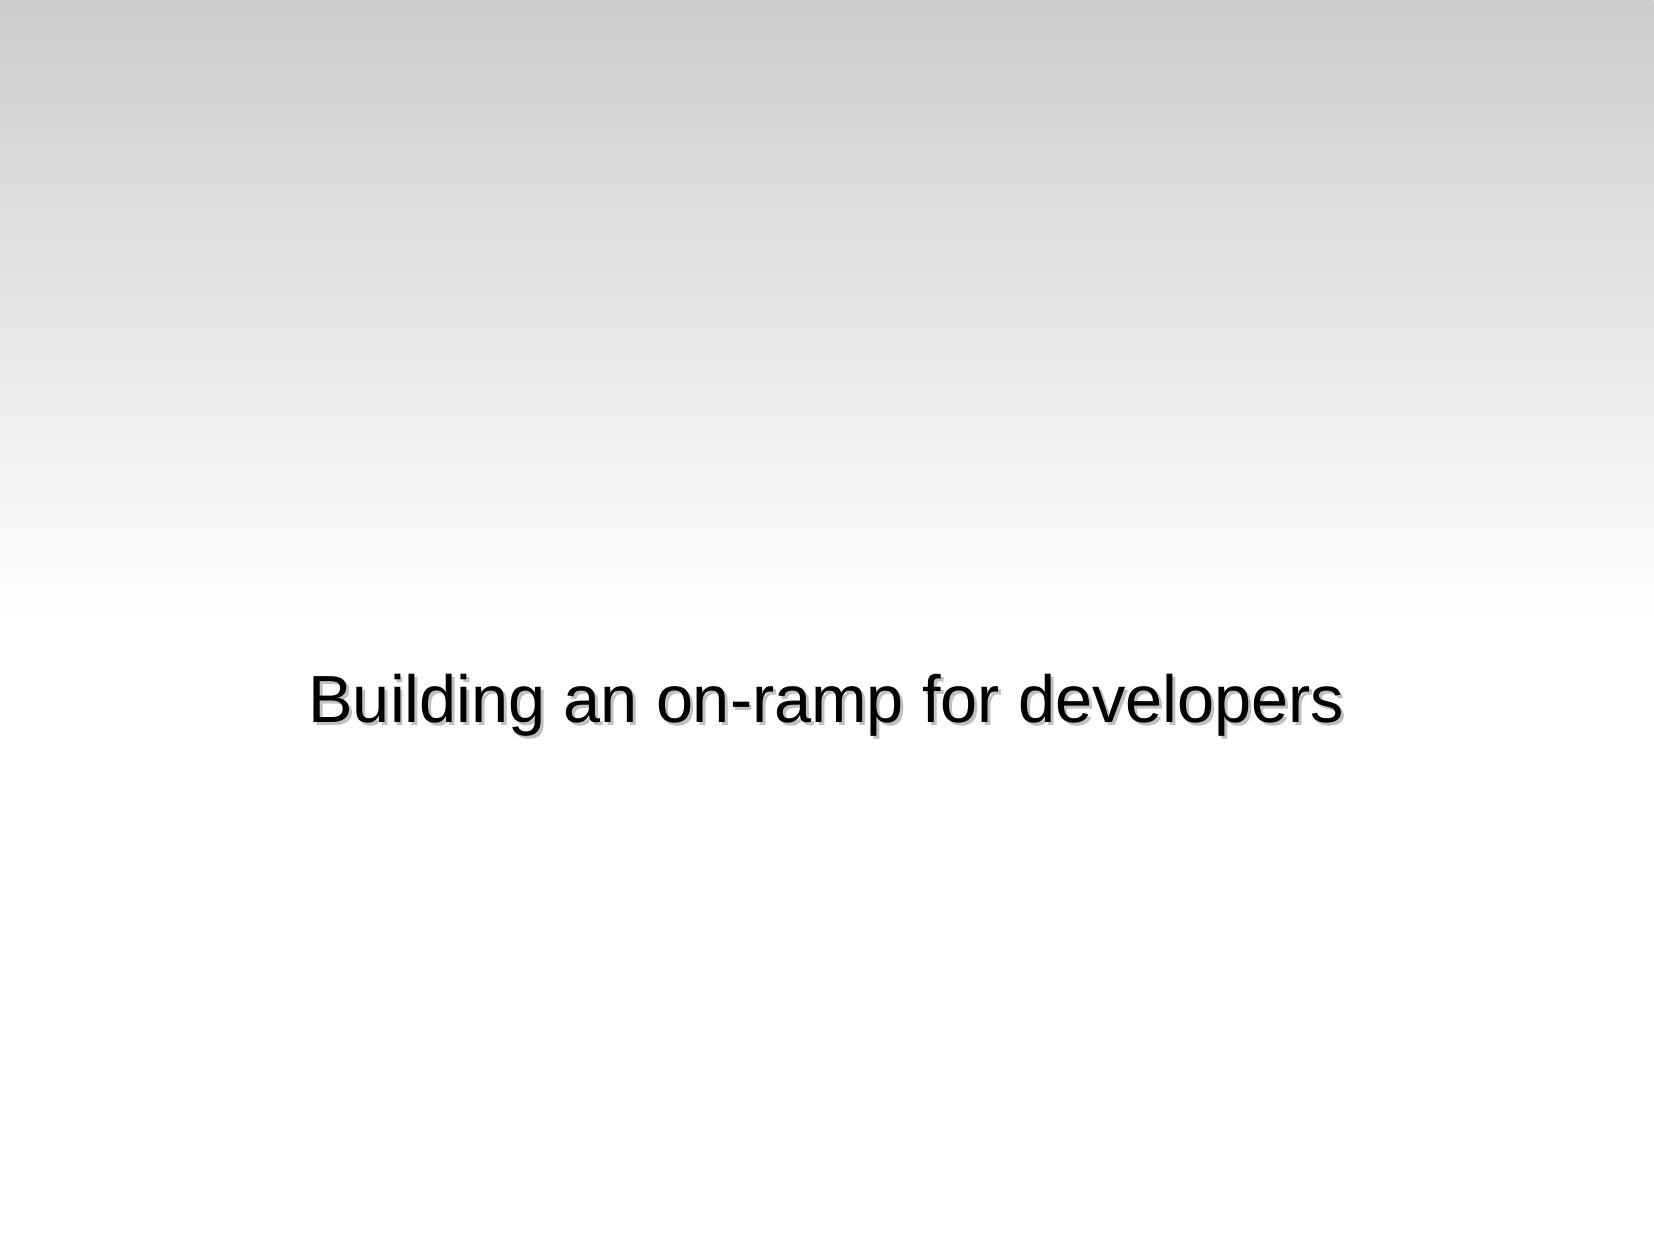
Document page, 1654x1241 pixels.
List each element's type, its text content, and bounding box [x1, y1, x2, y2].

subtitle Building an on-ramp for developers [82, 290, 1571, 1109]
